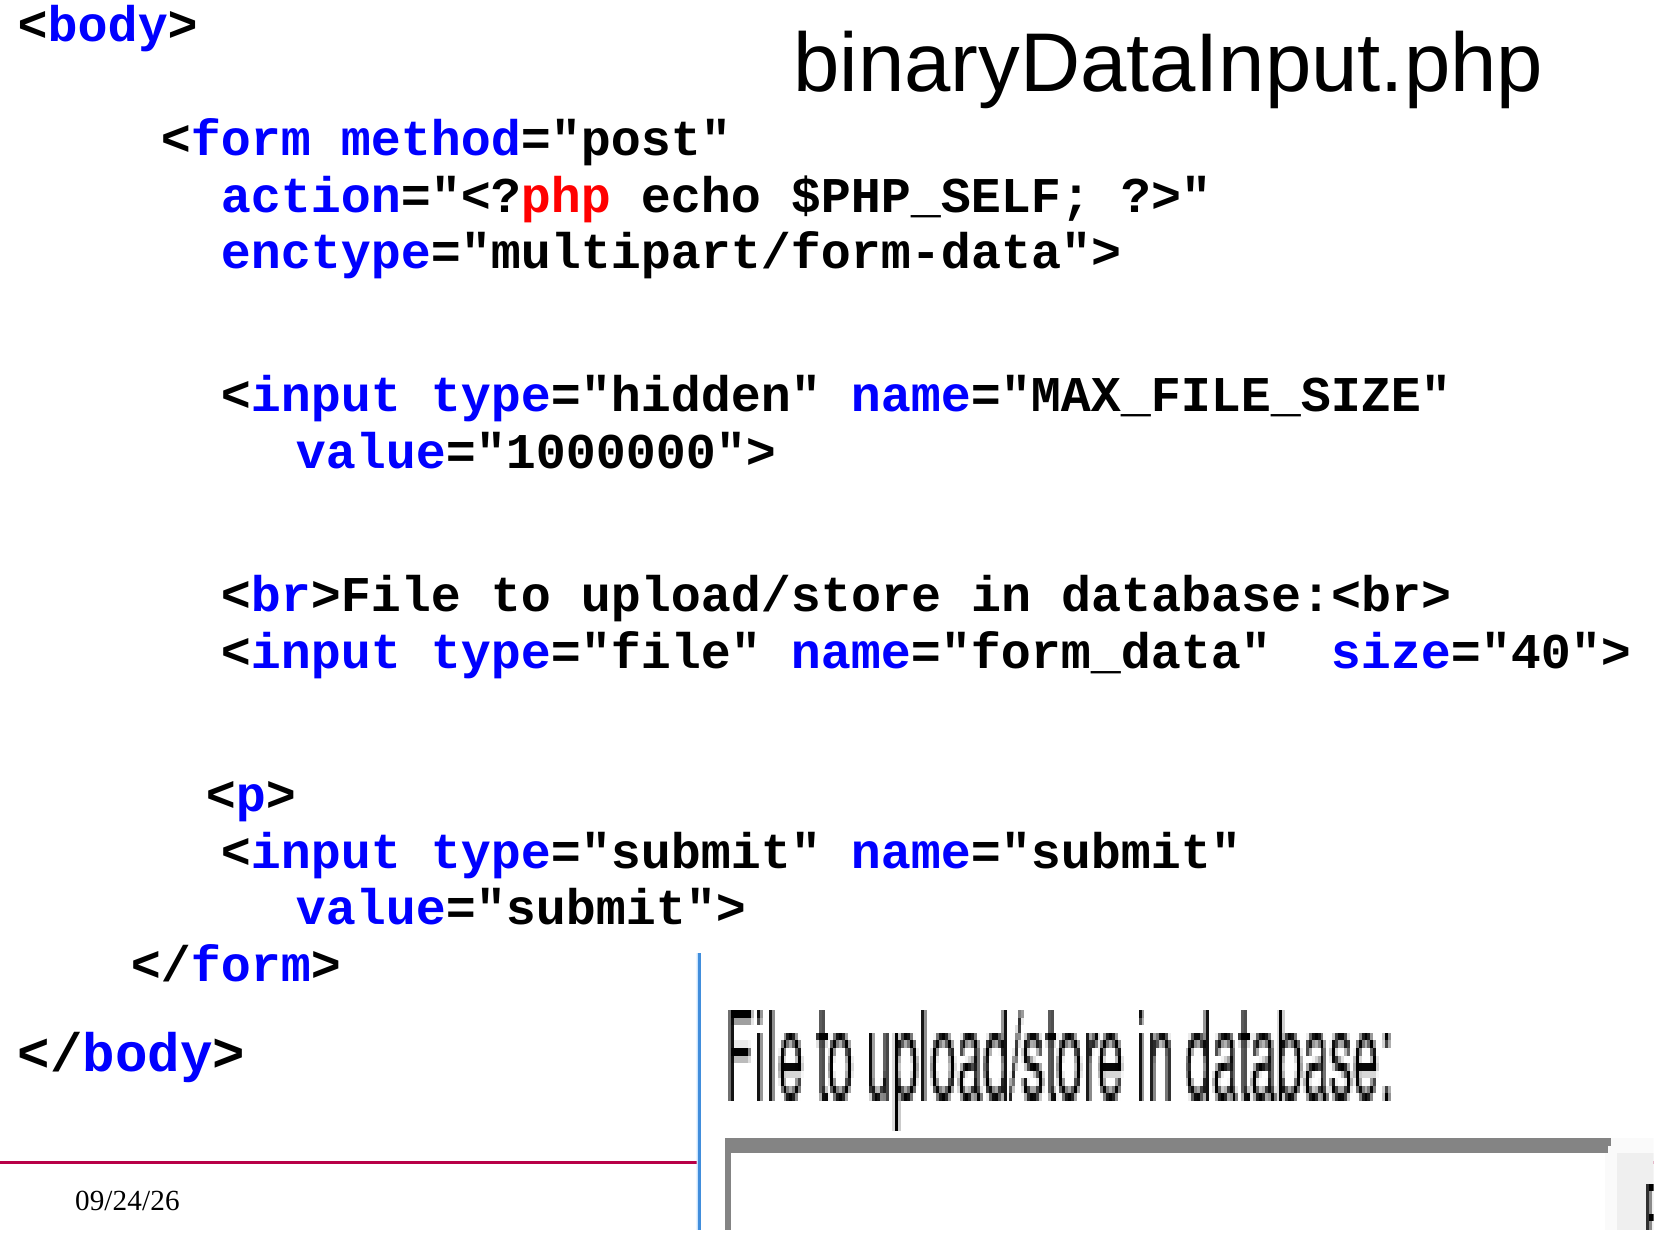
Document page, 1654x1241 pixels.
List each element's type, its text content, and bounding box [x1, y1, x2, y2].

list <body> <form method="post" action="<?php echo $PHP_SELF; ?>" enctype="multipart/form-data"> <input type="hidden" name="MAX_FILE_SIZE" value="1000000"> <br>File to upload/store in database:<br> <input type="file" name="form_data" size="40"> <p> <input type="submit" name="submit" value="submit"> </form> </body> [0, 0, 1642, 1088]
picture [696, 953, 1654, 1230]
